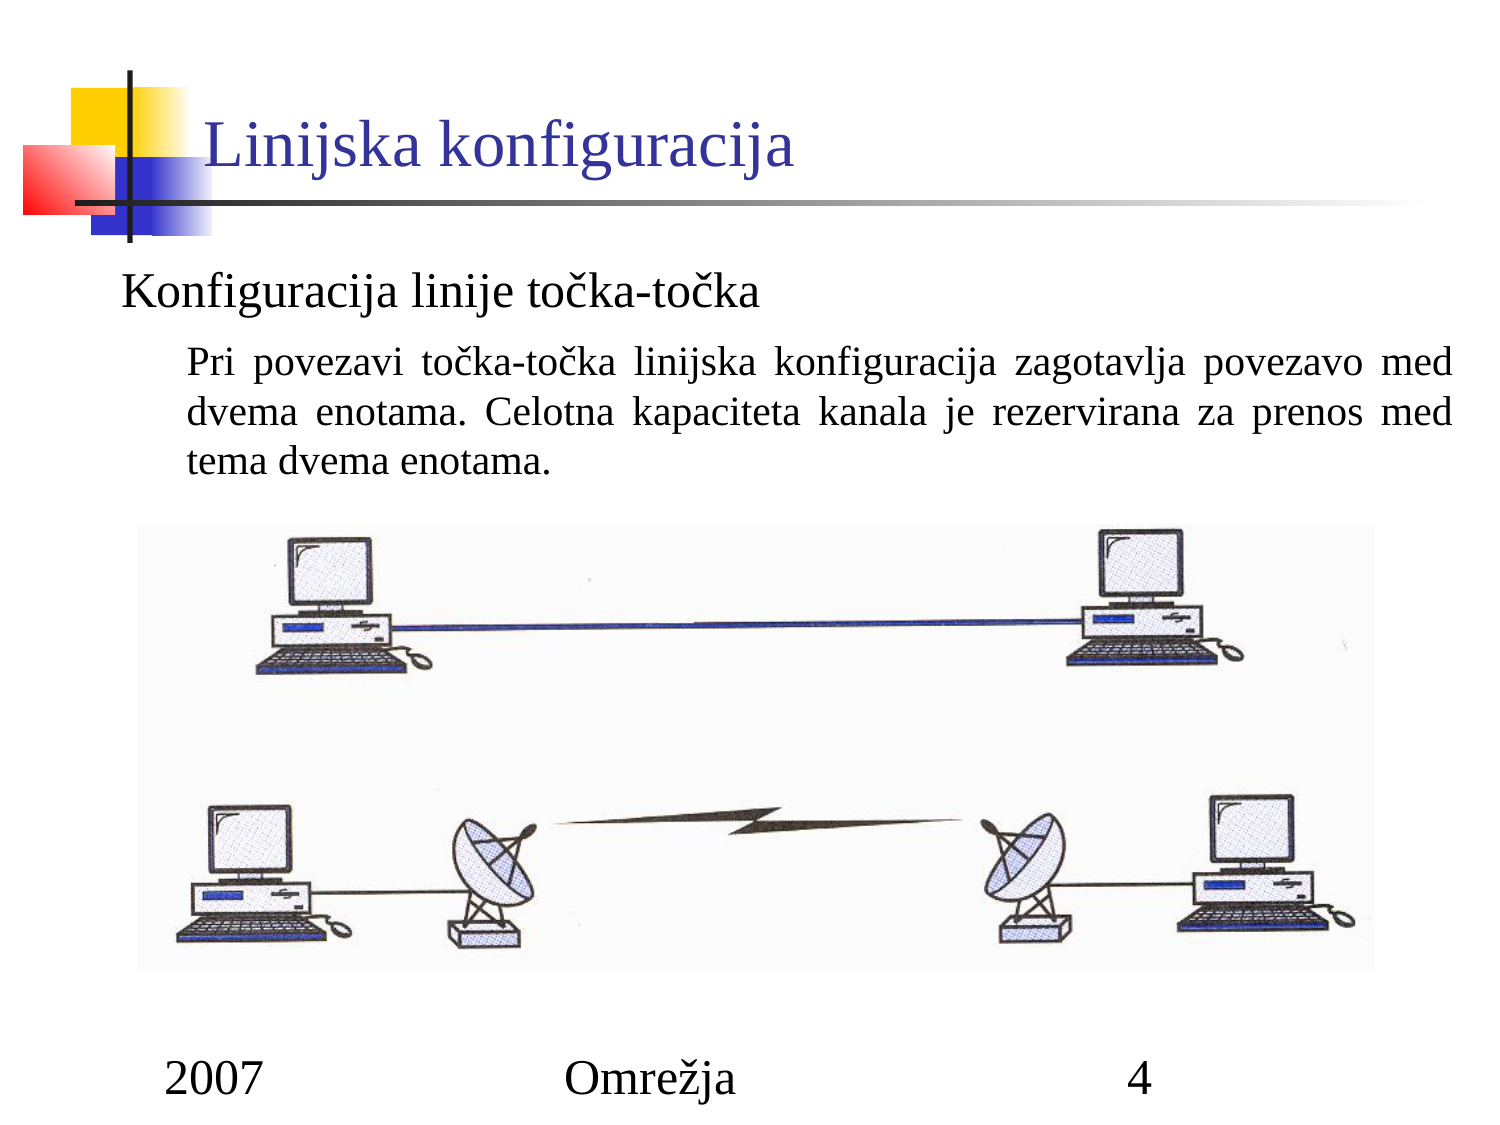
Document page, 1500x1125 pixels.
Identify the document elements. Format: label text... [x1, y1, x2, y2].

picture [137, 524, 1375, 973]
title Linijska konfiguracija [188, 92, 1468, 188]
list Konfiguracija linije točka-točka Pri povezavi točka-točka linijska konfiguracija zagotavlja povezavo med dvema enotama. Celotna kapaciteta kanala je rezervirana za prenos med tema dvema enotama. [50, 249, 1469, 526]
